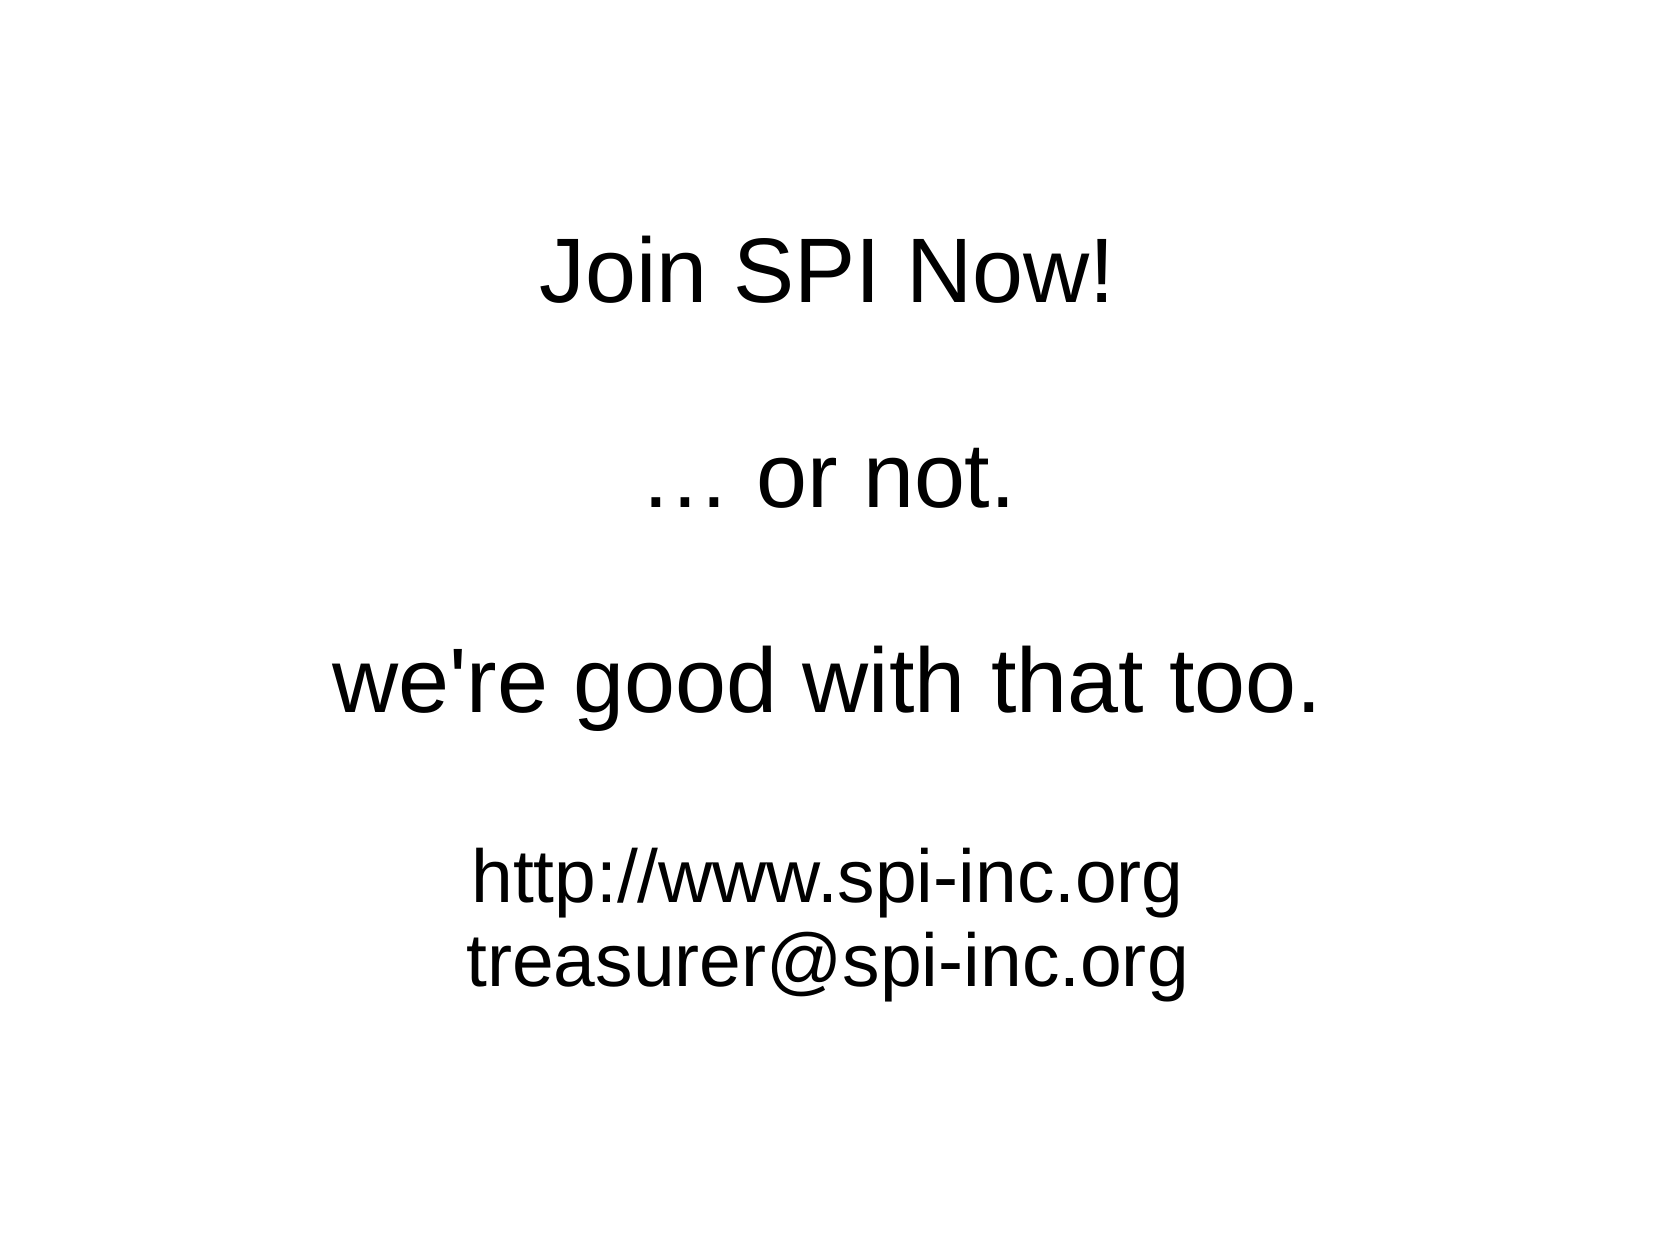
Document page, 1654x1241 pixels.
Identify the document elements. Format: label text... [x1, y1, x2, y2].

title Join SPI Now! … or not. we're good with that too. http://www.spi-inc.org treasurer@spi-inc.org [83, 175, 1572, 1046]
